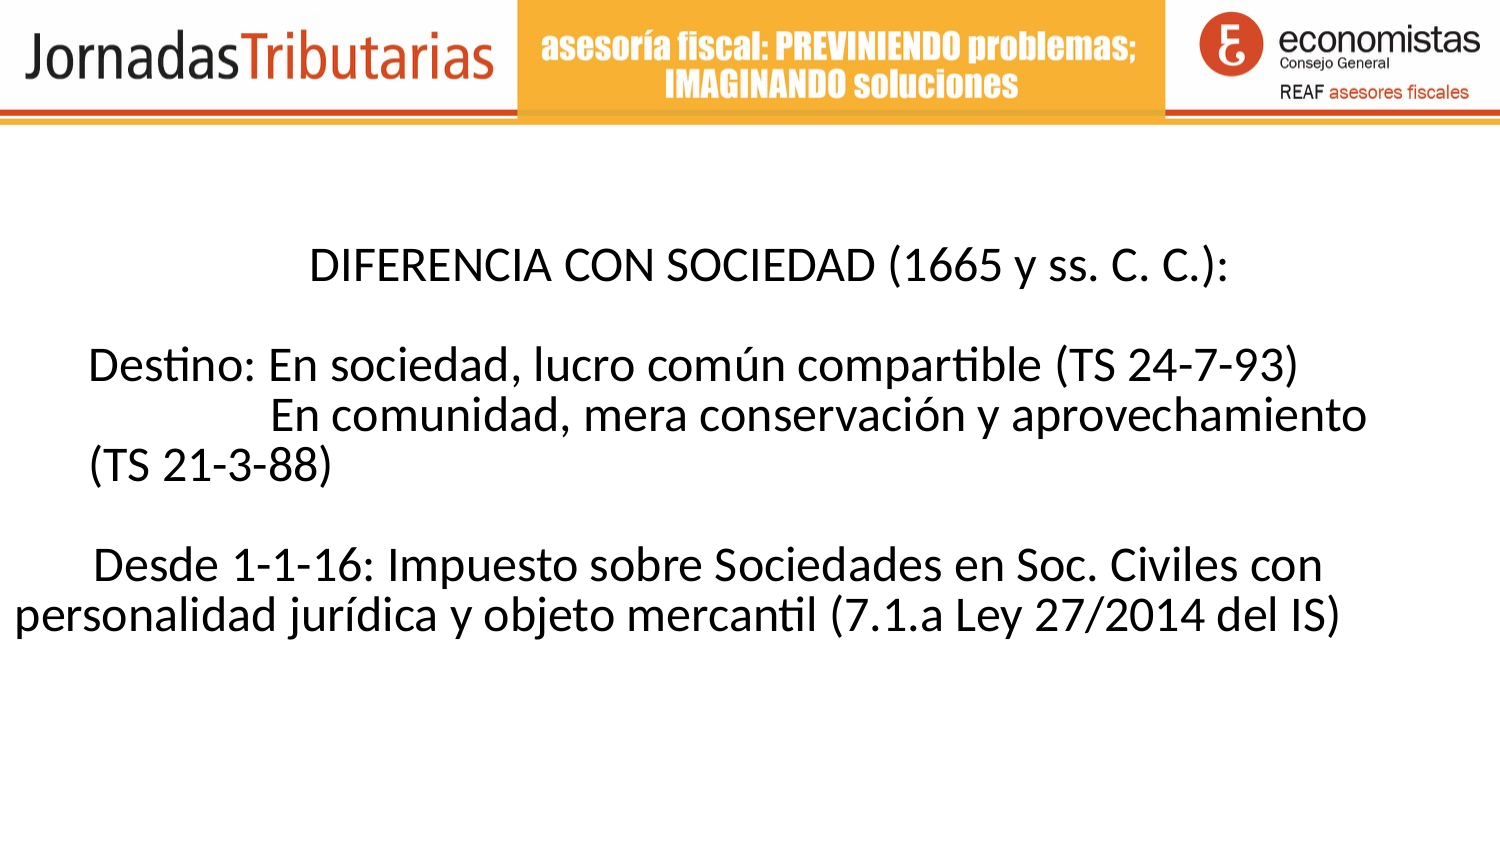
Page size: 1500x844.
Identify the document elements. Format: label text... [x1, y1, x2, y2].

picture [0, 0, 1500, 129]
text_box DIFERENCIA CON SOCIEDAD (1665 y ss. C. C.): Destino: En sociedad, lucro común compartible (TS 24-7-93) En comunidad, mera conservación y aprovechamiento (TS 21-3-88) Desde 1-1-16: Impuesto sobre Sociedades en Soc. Civiles con personalidad jurídica y objeto mercantil (7.1.a Ley 27/2014 del IS) [0, 236, 1500, 740]
